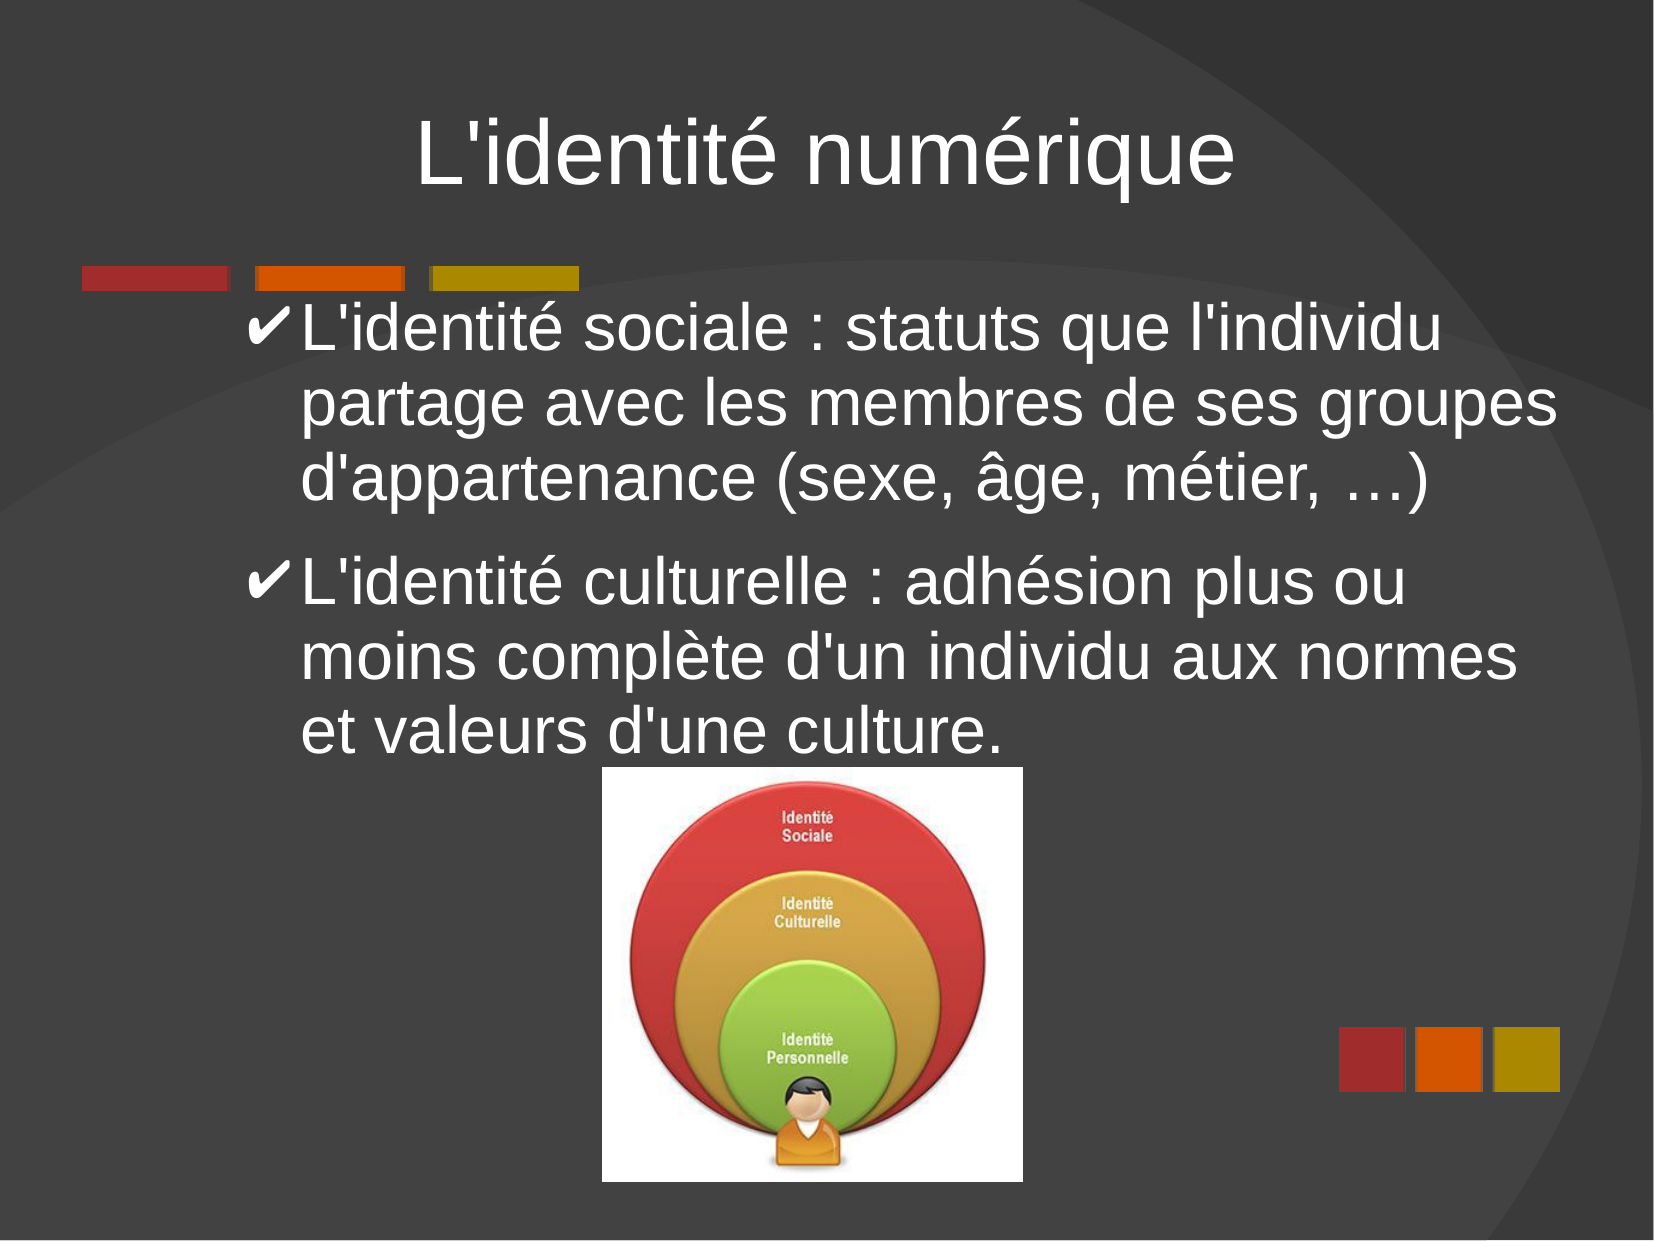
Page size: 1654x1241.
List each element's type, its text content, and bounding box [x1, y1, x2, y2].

picture [1339, 1027, 1560, 1092]
list L'identité sociale : statuts que l'individu partage avec les membres de ses groupes d'appartenance (sexe, âge, métier, …) L'identité culturelle : adhésion plus ou moins complète d'un individu aux normes et valeurs d'une culture. [82, 290, 1571, 1010]
picture [82, 266, 579, 290]
picture [602, 767, 1023, 1182]
title L'identité numérique [82, 49, 1571, 257]
